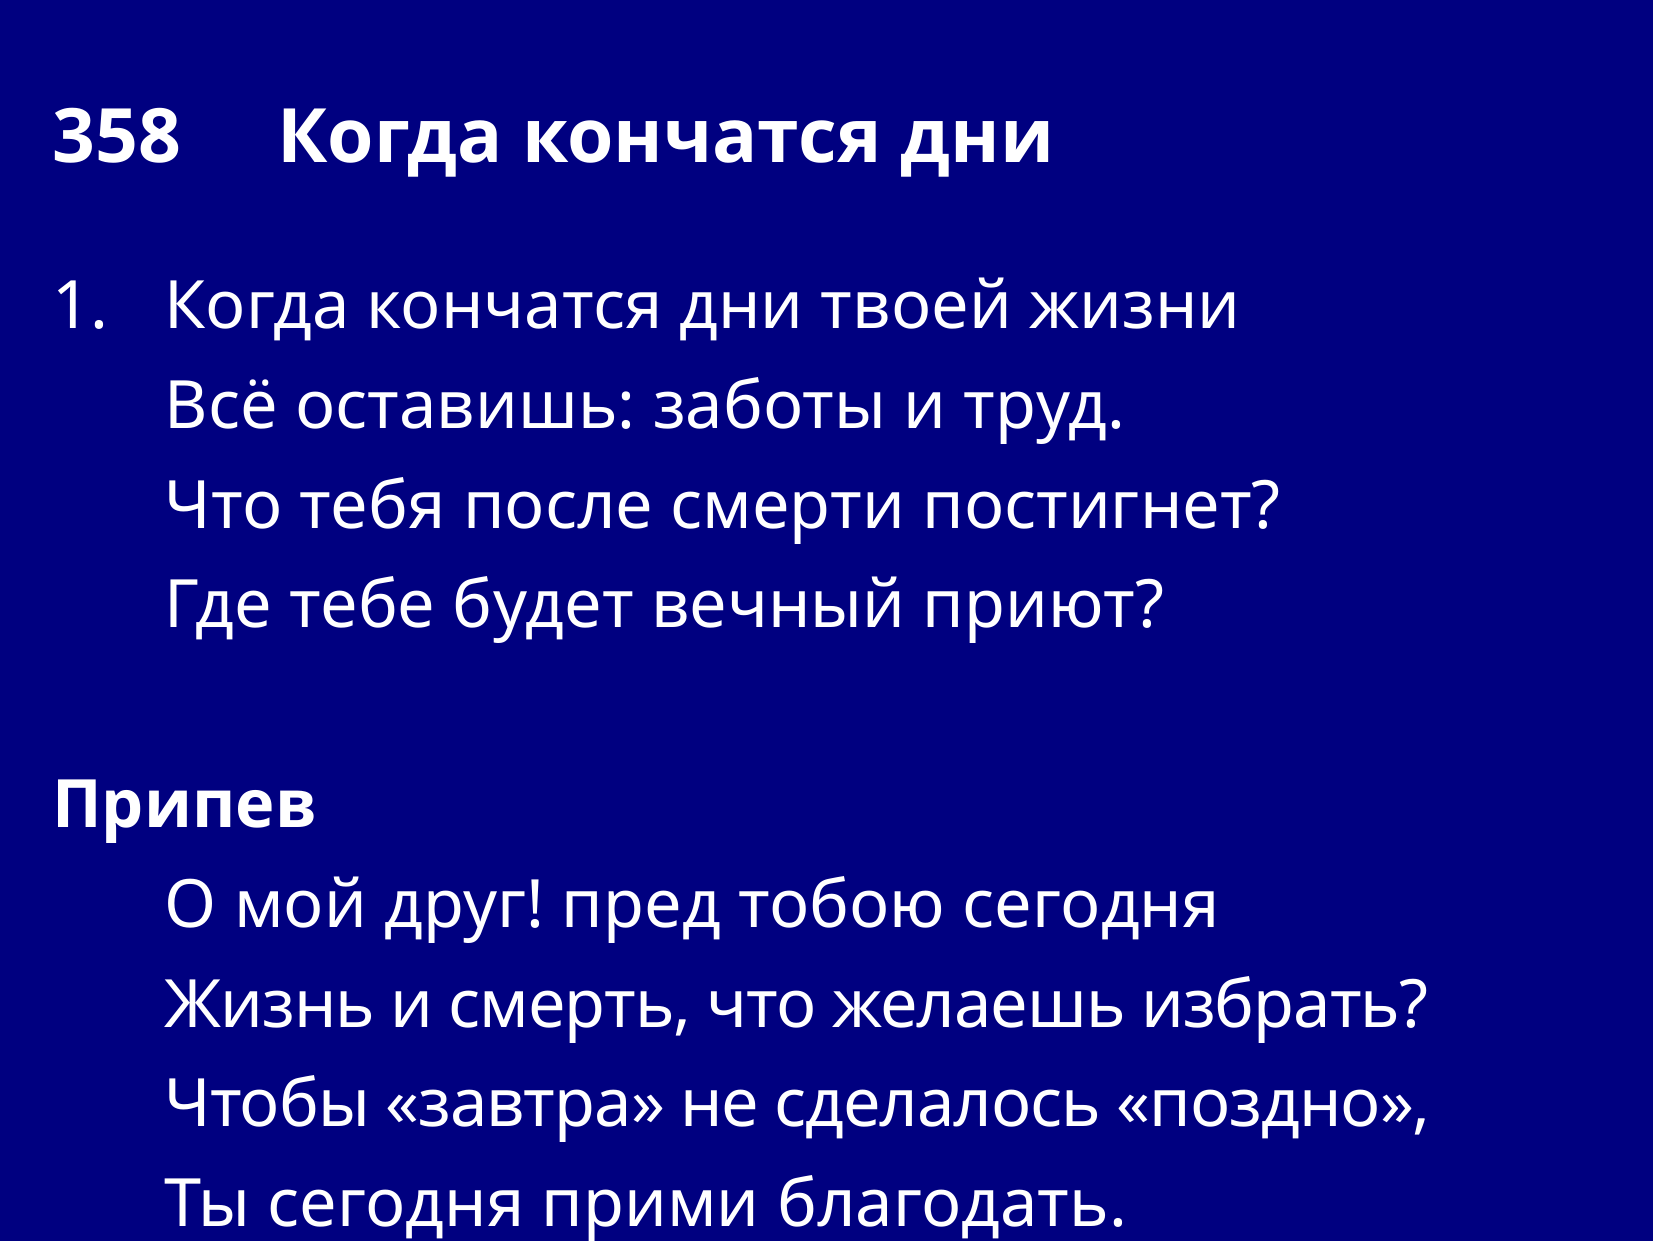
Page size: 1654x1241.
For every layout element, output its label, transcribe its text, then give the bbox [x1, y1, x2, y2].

text_box 358 Когда кончатся дни [37, 75, 1576, 188]
text_box 1. Когда кончатся дни твоей жизни Всё оставишь: заботы и труд. Что тебя после смерти постигнет? Где тебе будет вечный приют? Припев О мой друг! пред тобою сегодня Жизнь и смерть, что желаешь избрать? Чтобы «завтра» не сделалось «поздно», Ты сегодня прими благодать. [37, 150, 1653, 1163]
